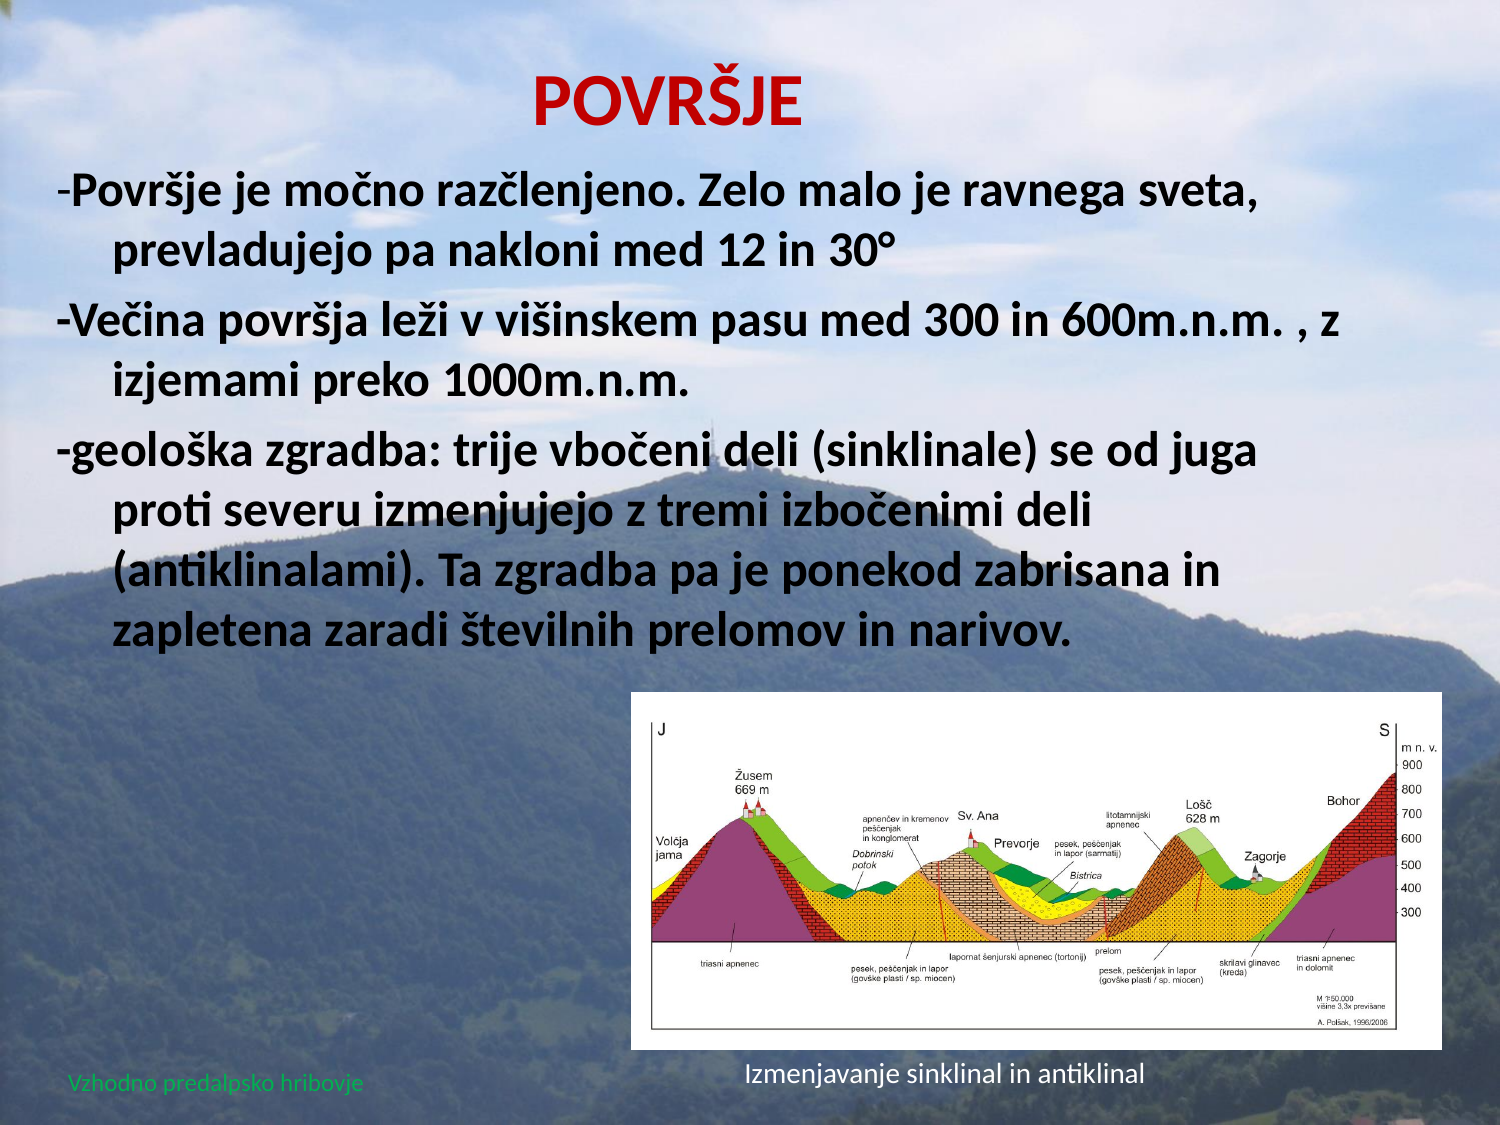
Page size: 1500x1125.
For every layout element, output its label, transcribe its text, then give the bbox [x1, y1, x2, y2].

text_box Izmenjavanje sinklinal in antiklinal [729, 1046, 1161, 1097]
picture [0, 0, 1500, 1125]
list -Površje je močno razčlenjeno. Zelo malo je ravnega sveta, prevladujejo pa nakloni med 12 in 30° -Večina površja leži v višinskem pasu med 300 in 600m.n.m. , z izjemami preko 1000m.n.m. -geološka zgradba: trije vbočeni deli (sinklinale) se od juga proti severu izmenjujejo z tremi izbočenimi deli (antiklinalami). Ta zgradba pa je ponekod zabrisana in zapletena zaradi številnih prelomov in narivov. [41, 148, 1366, 892]
text_box Vzhodno predalpsko hribovje [53, 1058, 384, 1104]
title površje [383, 30, 953, 148]
